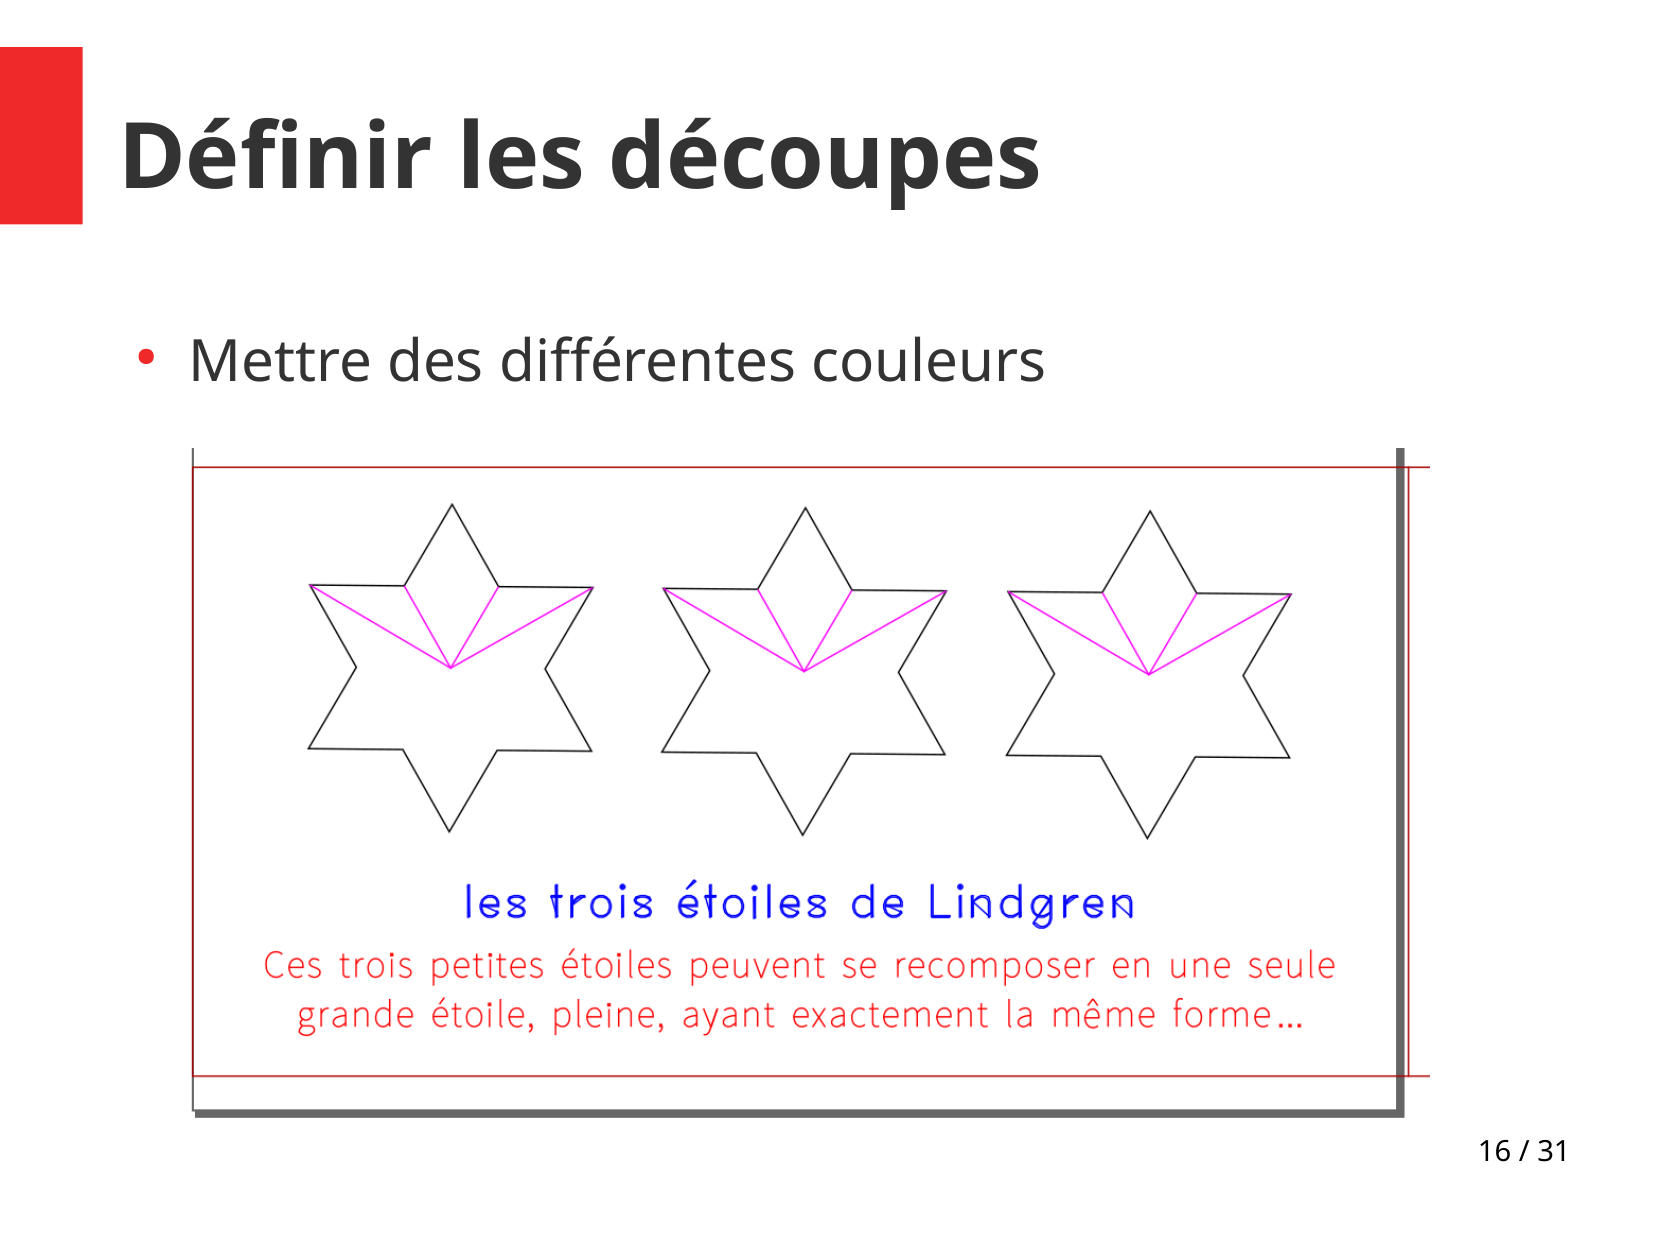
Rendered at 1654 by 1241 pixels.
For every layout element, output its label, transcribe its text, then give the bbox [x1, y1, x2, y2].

title Définir les découpes [118, 49, 1571, 257]
list Mettre des différentes couleurs [118, 318, 1536, 1039]
picture [177, 448, 1430, 1120]
